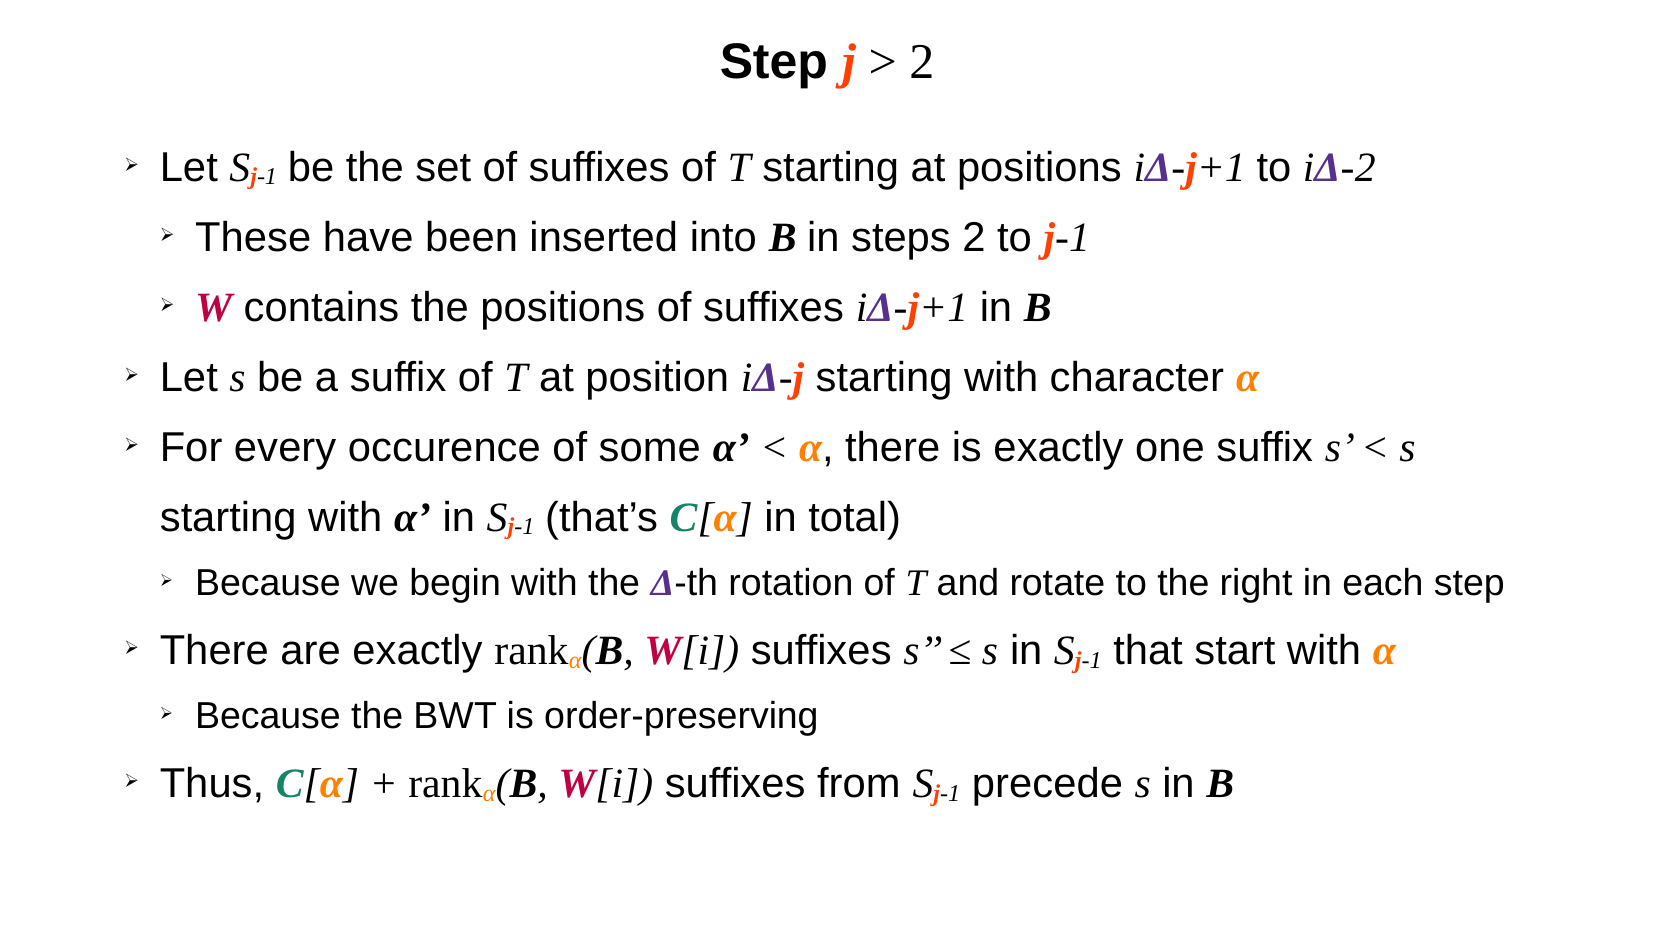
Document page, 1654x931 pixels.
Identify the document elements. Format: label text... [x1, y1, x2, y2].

text_box Let Sj-1 be the set of suffixes of T starting at positions iΔ-j+1 to iΔ-2 These have been inserted into B in steps 2 to j-1 W contains the positions of suffixes iΔ-j+1 in B Let s be a suffix of T at position iΔ-j starting with character α For every occurence of some α’ < α, there is exactly one suffix s’ < s starting with α’ in Sj-1 (that’s C[α] in total) Because we begin with the Δ-th rotation of T and rotate to the right in each step There are exactly rankα(B, W[i]) suffixes s’’ ≤ s in Sj-1 that start with α Because the BWT is order-preserving Thus, C[α] + rankα(B, W[i]) suffixes from Sj-1 precede s in B [109, 113, 1544, 851]
text_box Step j > 2 [474, 0, 1180, 113]
